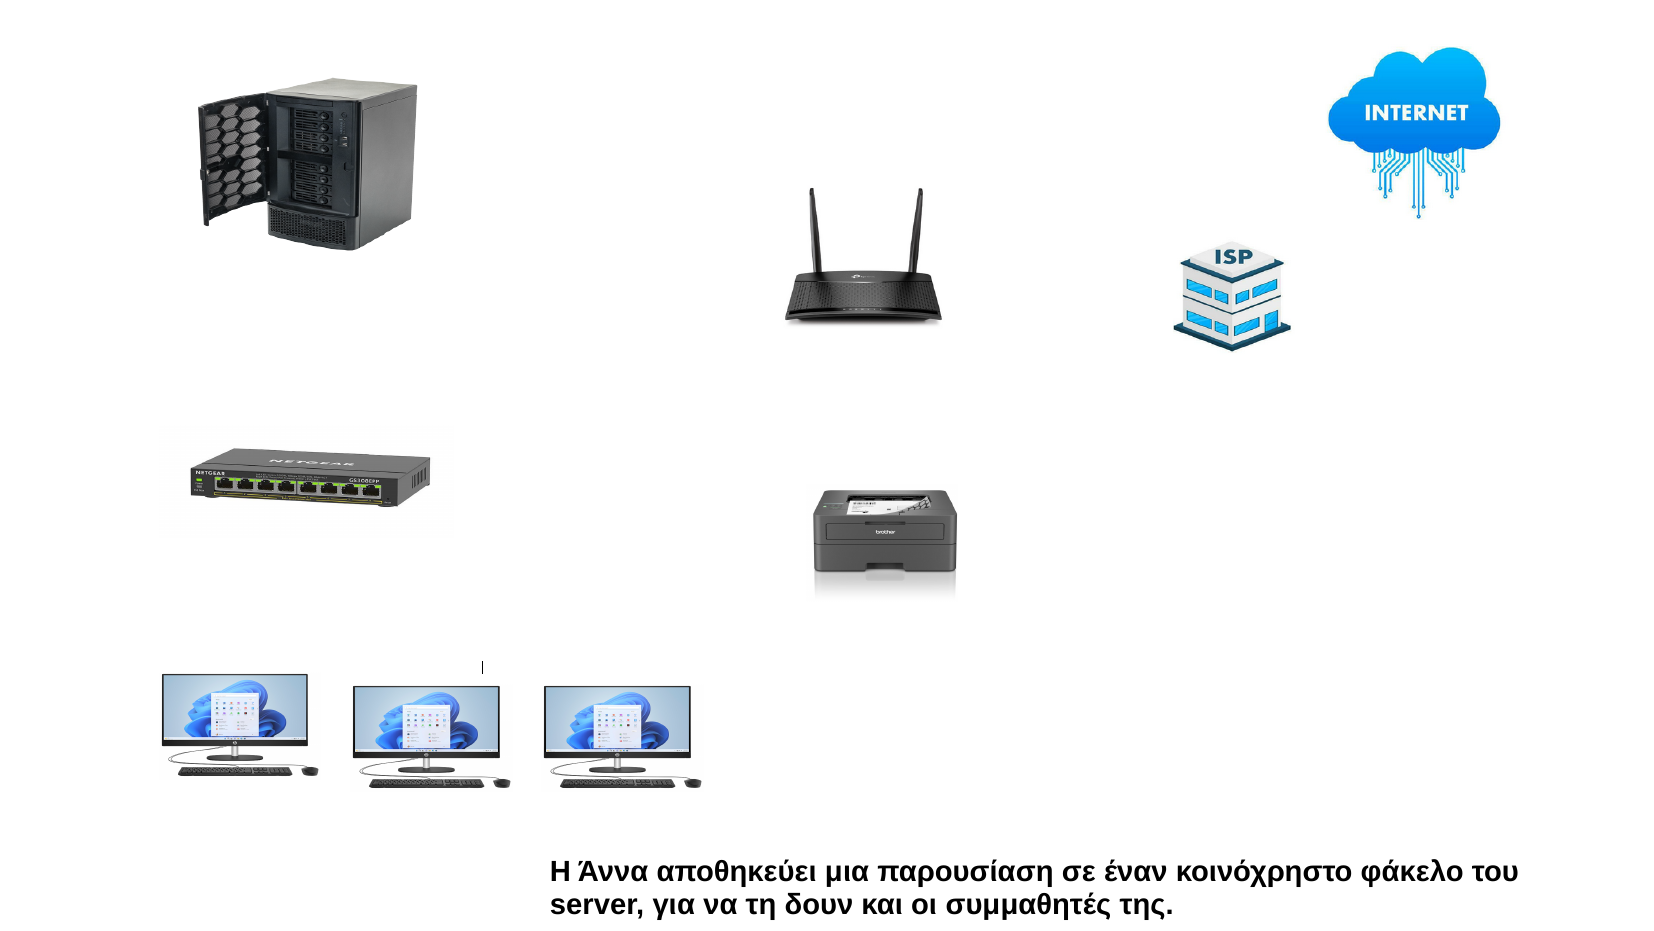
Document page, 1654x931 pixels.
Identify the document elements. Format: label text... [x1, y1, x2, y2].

picture [350, 684, 513, 792]
text_box Η Άννα αποθηκεύει μια παρουσίαση σε έναν κοινόχρηστο φάκελο του server, για να τη δουν και οι συμμαθητές της. [535, 847, 1630, 929]
picture [541, 684, 704, 792]
picture [188, 70, 424, 261]
picture [1173, 236, 1295, 355]
picture [159, 425, 454, 538]
picture [806, 484, 958, 602]
picture [765, 177, 954, 335]
picture [159, 672, 321, 780]
picture [1325, 35, 1512, 231]
